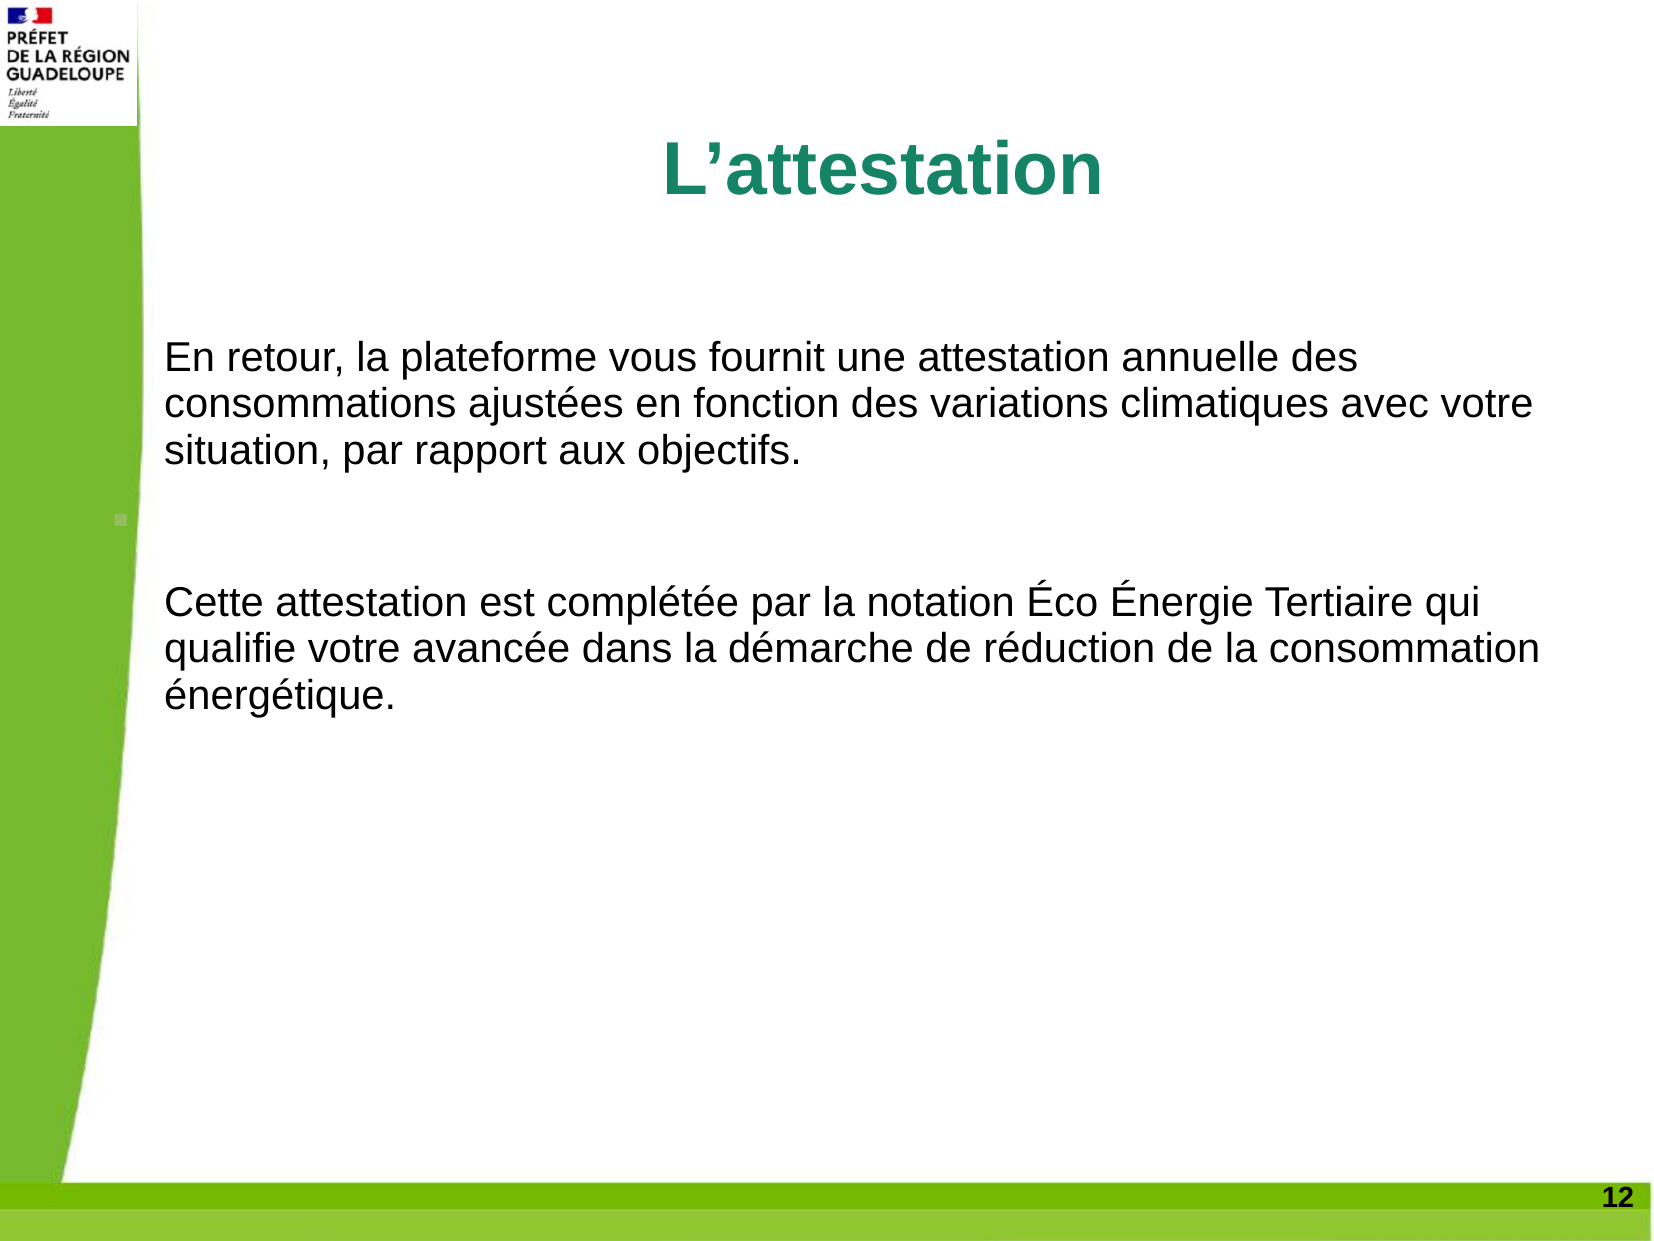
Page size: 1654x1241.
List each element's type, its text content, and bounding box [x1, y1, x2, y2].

title L’attestation [147, 59, 1620, 278]
picture [0, 0, 1654, 1241]
list En retour, la plateforme vous fournit une attestation annuelle des consommations ajustées en fonction des variations climatiques avec votre situation, par rapport aux objectifs. Cette attestation est complétée par la notation Éco Énergie Tertiaire qui qualifie votre avancée dans la démarche de réduction de la consommation énergétique. [93, 257, 1570, 978]
